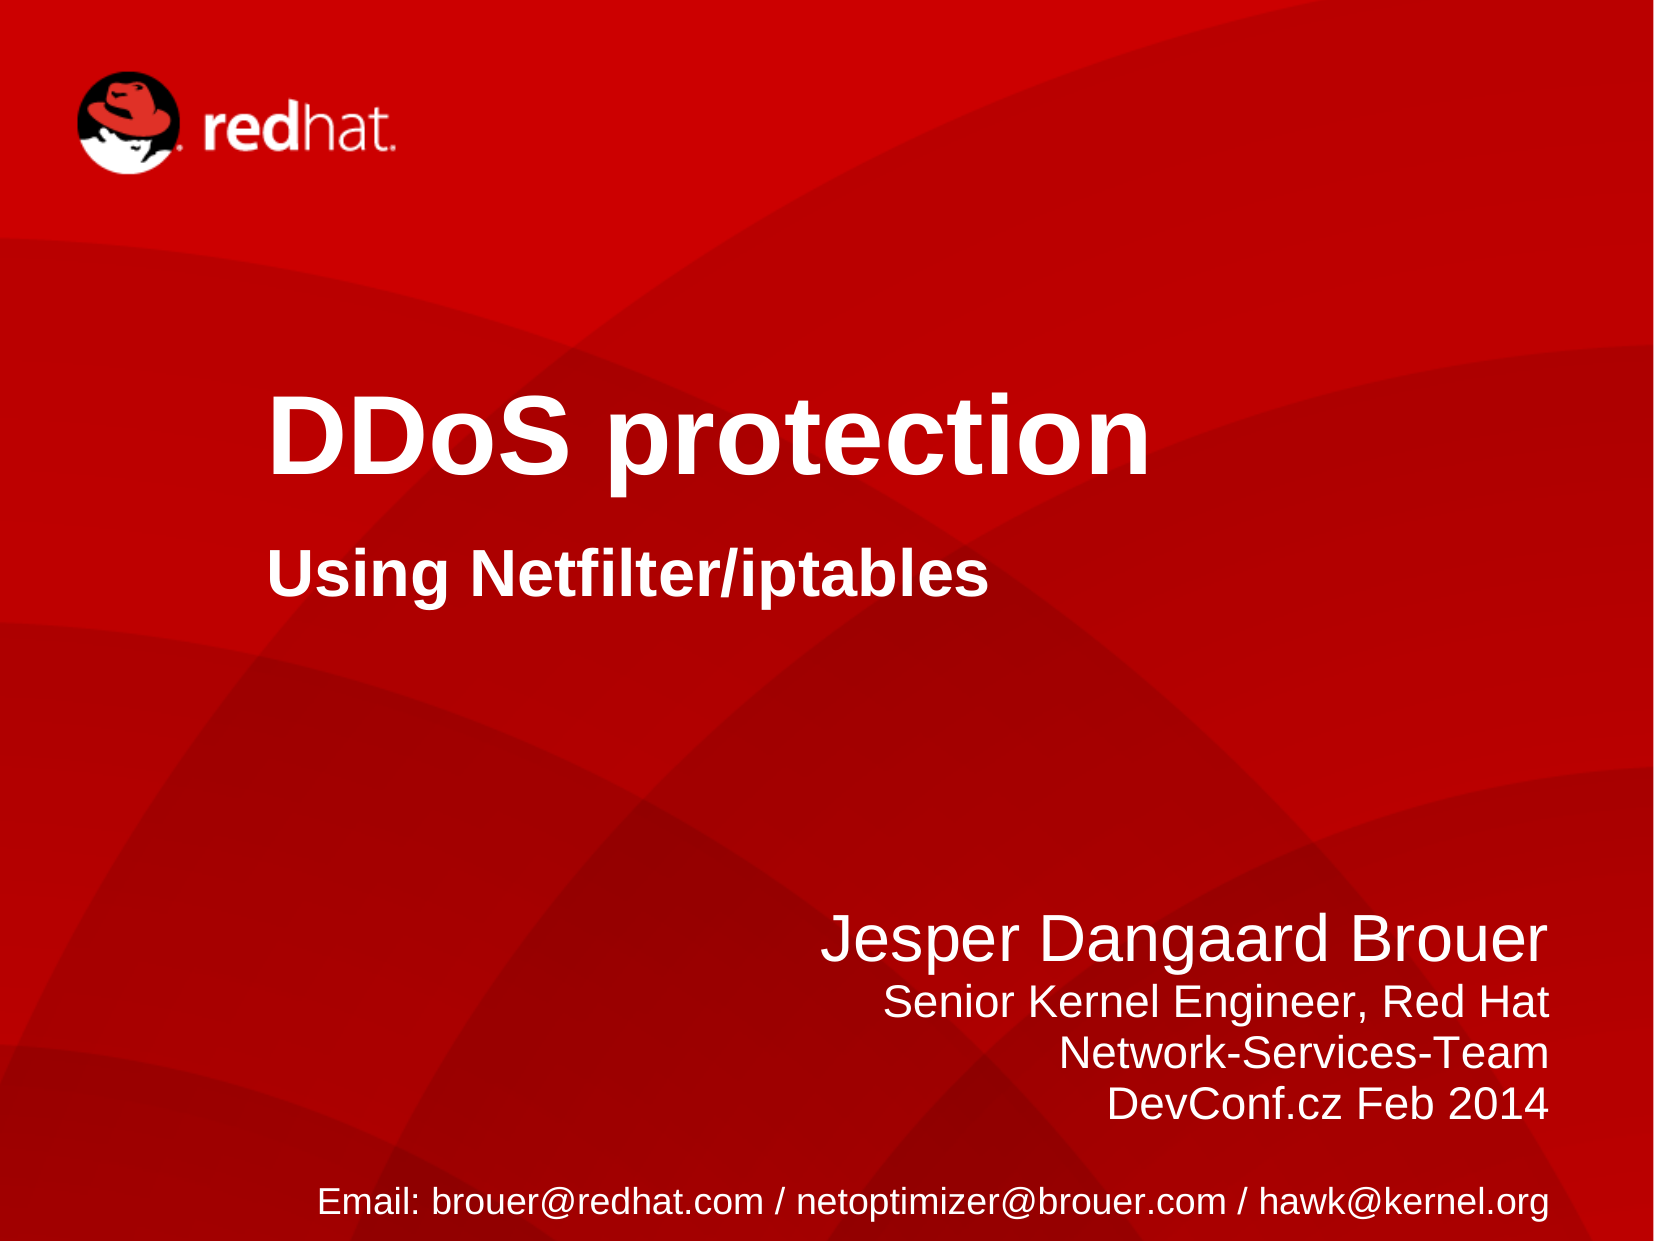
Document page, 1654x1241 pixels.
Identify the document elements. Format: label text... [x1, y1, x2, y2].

text_box Jesper Dangaard Brouer Senior Kernel Engineer, Red Hat Network-Services-Team DevConf.cz Feb 2014 Email: brouer@redhat.com / netoptimizer@brouer.com / hawk@kernel.org [88, 885, 1565, 1238]
picture [0, 0, 1654, 1241]
text_box DDoS protection Using Netfilter/iptables [250, 295, 1403, 745]
